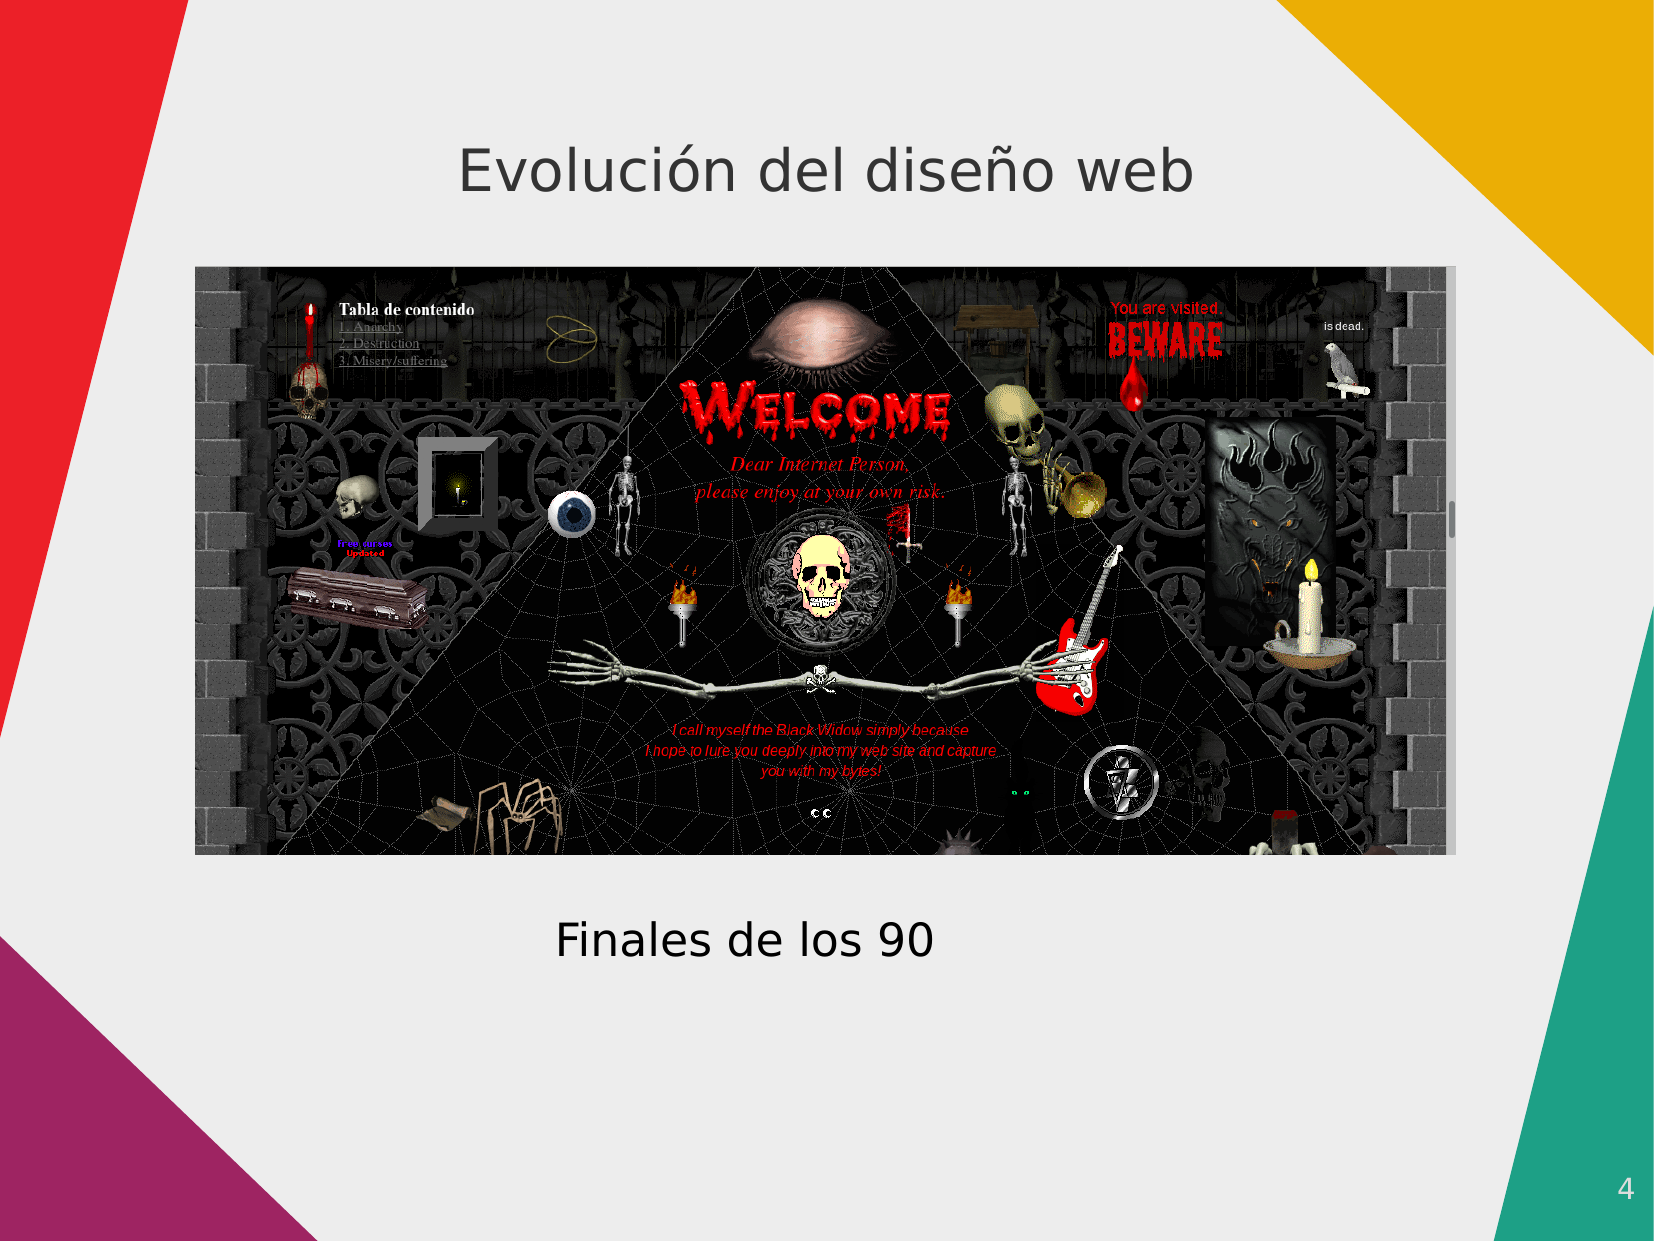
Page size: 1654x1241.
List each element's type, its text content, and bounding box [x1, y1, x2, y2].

text_box Finales de los 90 [540, 906, 1081, 976]
picture [195, 266, 1456, 856]
title Evolución del diseño web [114, 73, 1539, 271]
